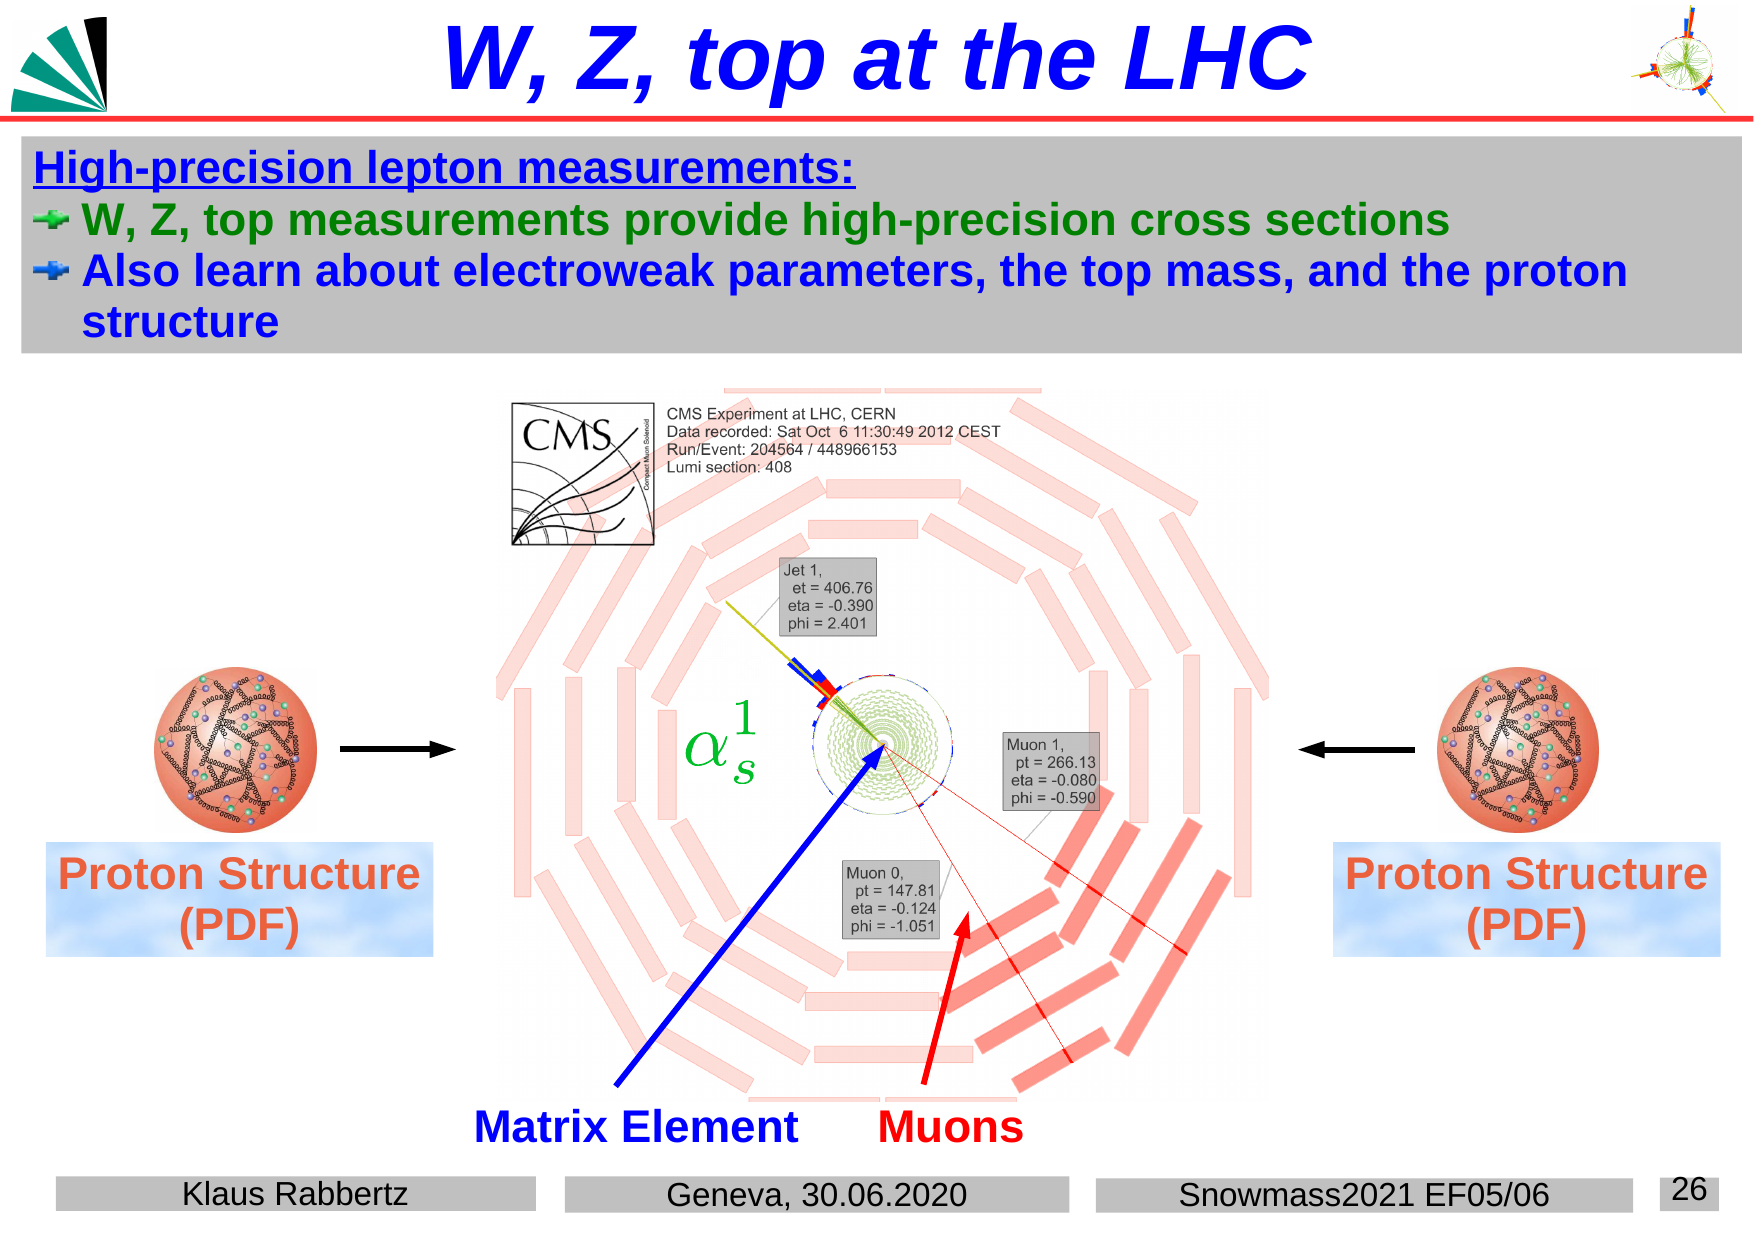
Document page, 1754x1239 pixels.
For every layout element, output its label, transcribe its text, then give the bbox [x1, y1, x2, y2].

text_box Proton Structure (PDF) [45, 842, 434, 957]
picture [1631, 5, 1739, 113]
text_box Proton Structure (PDF) [1333, 842, 1721, 957]
text_box Matrix Element [461, 1094, 812, 1159]
picture [154, 667, 317, 833]
text_box High-precision lepton measurements: W, Z, top measurements provide high-precision cross sections Also learn about electroweak parameters, the top mass, and the proton structure [21, 136, 1742, 354]
title W, Z, top at the LHC [124, 0, 1630, 116]
picture [496, 388, 1269, 1102]
picture [11, 17, 107, 113]
text_box Muons [865, 1095, 1075, 1159]
picture [1437, 667, 1599, 833]
